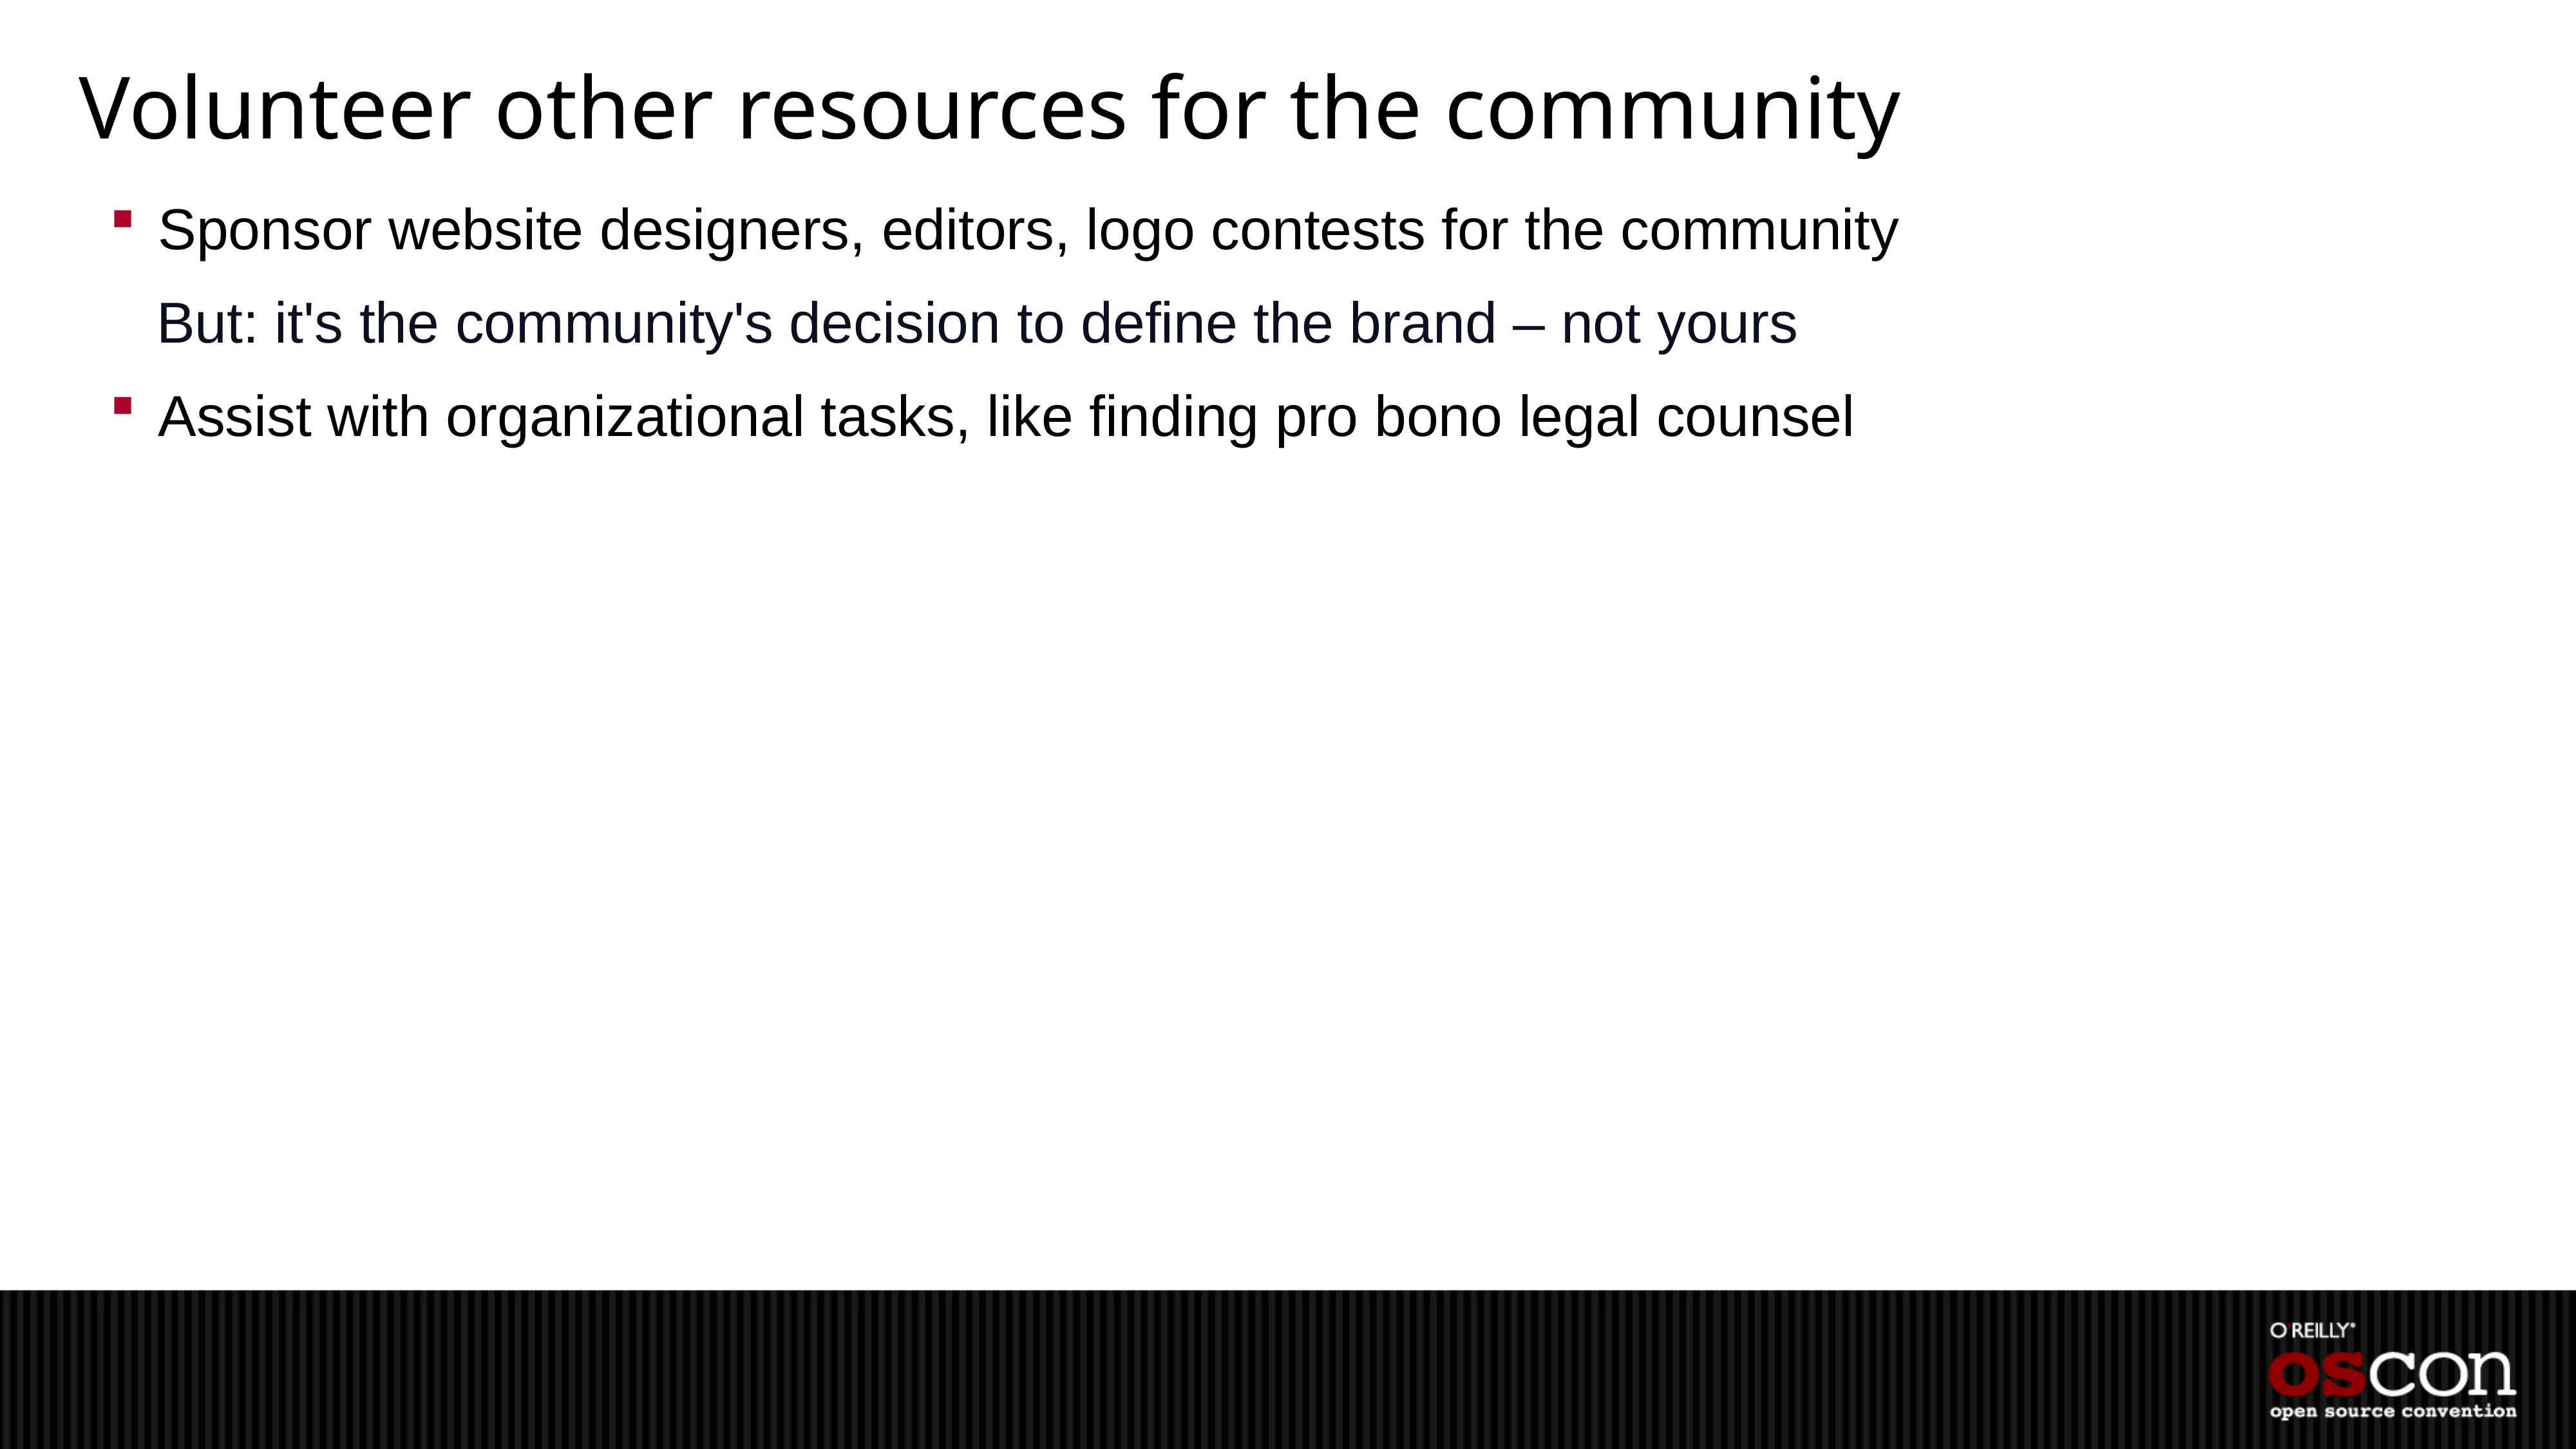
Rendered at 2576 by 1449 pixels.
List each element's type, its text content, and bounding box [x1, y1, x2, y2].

title Volunteer other resources for the community [73, 17, 2503, 192]
picture [0, 0, 2576, 1449]
list Sponsor website designers, editors, logo contests for the community But: it's the community's decision to define the brand – not yours Assist with organizational tasks, like finding pro bono legal counsel [76, 191, 2505, 1449]
